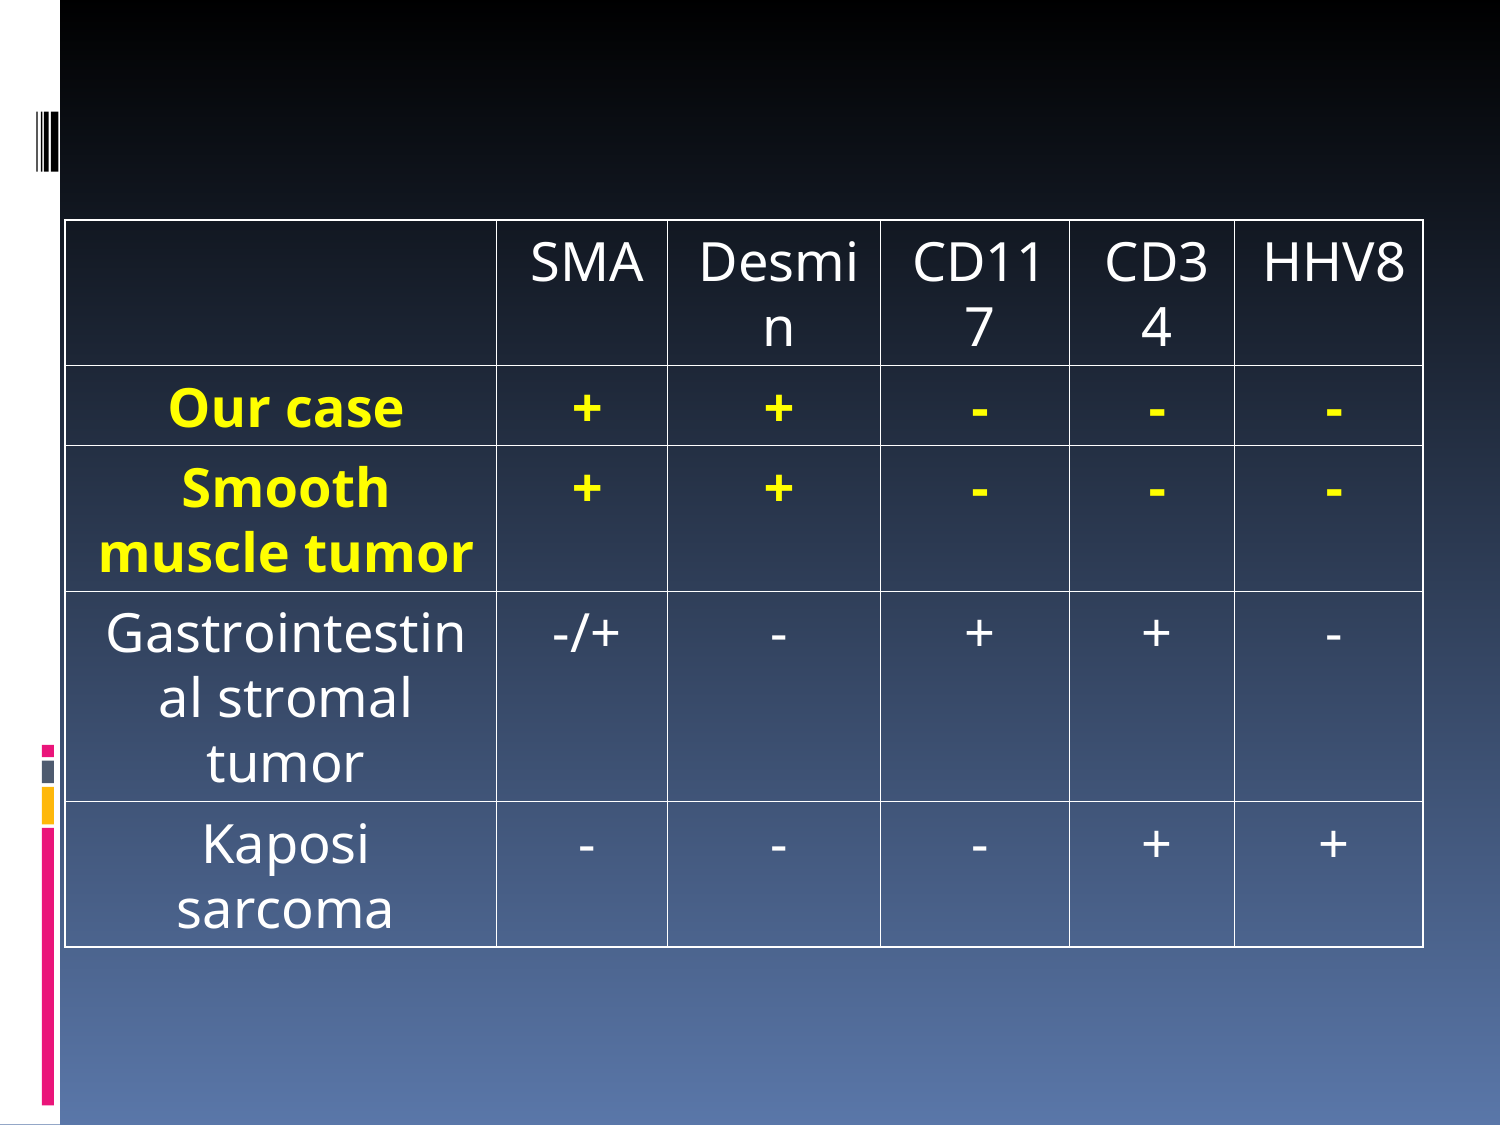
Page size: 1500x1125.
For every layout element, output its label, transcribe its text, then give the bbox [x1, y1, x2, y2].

table_cell Kaposi sarcoma [66, 802, 496, 946]
table_cell -/+ [497, 592, 667, 801]
table_cell - [1235, 592, 1422, 801]
table_cell + [668, 366, 880, 445]
table_header HHV8 [1235, 221, 1422, 365]
table_cell Gastrointestinal stromal tumor [66, 592, 496, 801]
table_cell + [1070, 802, 1234, 946]
table_header SMA [497, 221, 667, 365]
table_cell - [668, 802, 880, 946]
table_header Desmin [668, 221, 880, 365]
table_cell - [881, 802, 1069, 946]
table_header CD117 [881, 221, 1069, 365]
table_cell - [1235, 366, 1422, 445]
table_cell + [1070, 592, 1234, 801]
table_cell - [668, 592, 880, 801]
table_cell - [881, 446, 1069, 591]
table_cell - [1070, 446, 1234, 591]
table_cell - [497, 802, 667, 946]
table_header [66, 221, 496, 365]
table_cell Smooth muscle tumor [66, 446, 496, 591]
table_cell Our case [66, 366, 496, 445]
table_cell + [668, 446, 880, 591]
table_cell - [1235, 446, 1422, 591]
table_cell - [881, 366, 1069, 445]
table_cell + [497, 366, 667, 445]
table_cell + [881, 592, 1069, 801]
table_cell - [1070, 366, 1234, 445]
table_cell + [1235, 802, 1422, 946]
table_header CD34 [1070, 221, 1234, 365]
table_cell + [497, 446, 667, 591]
